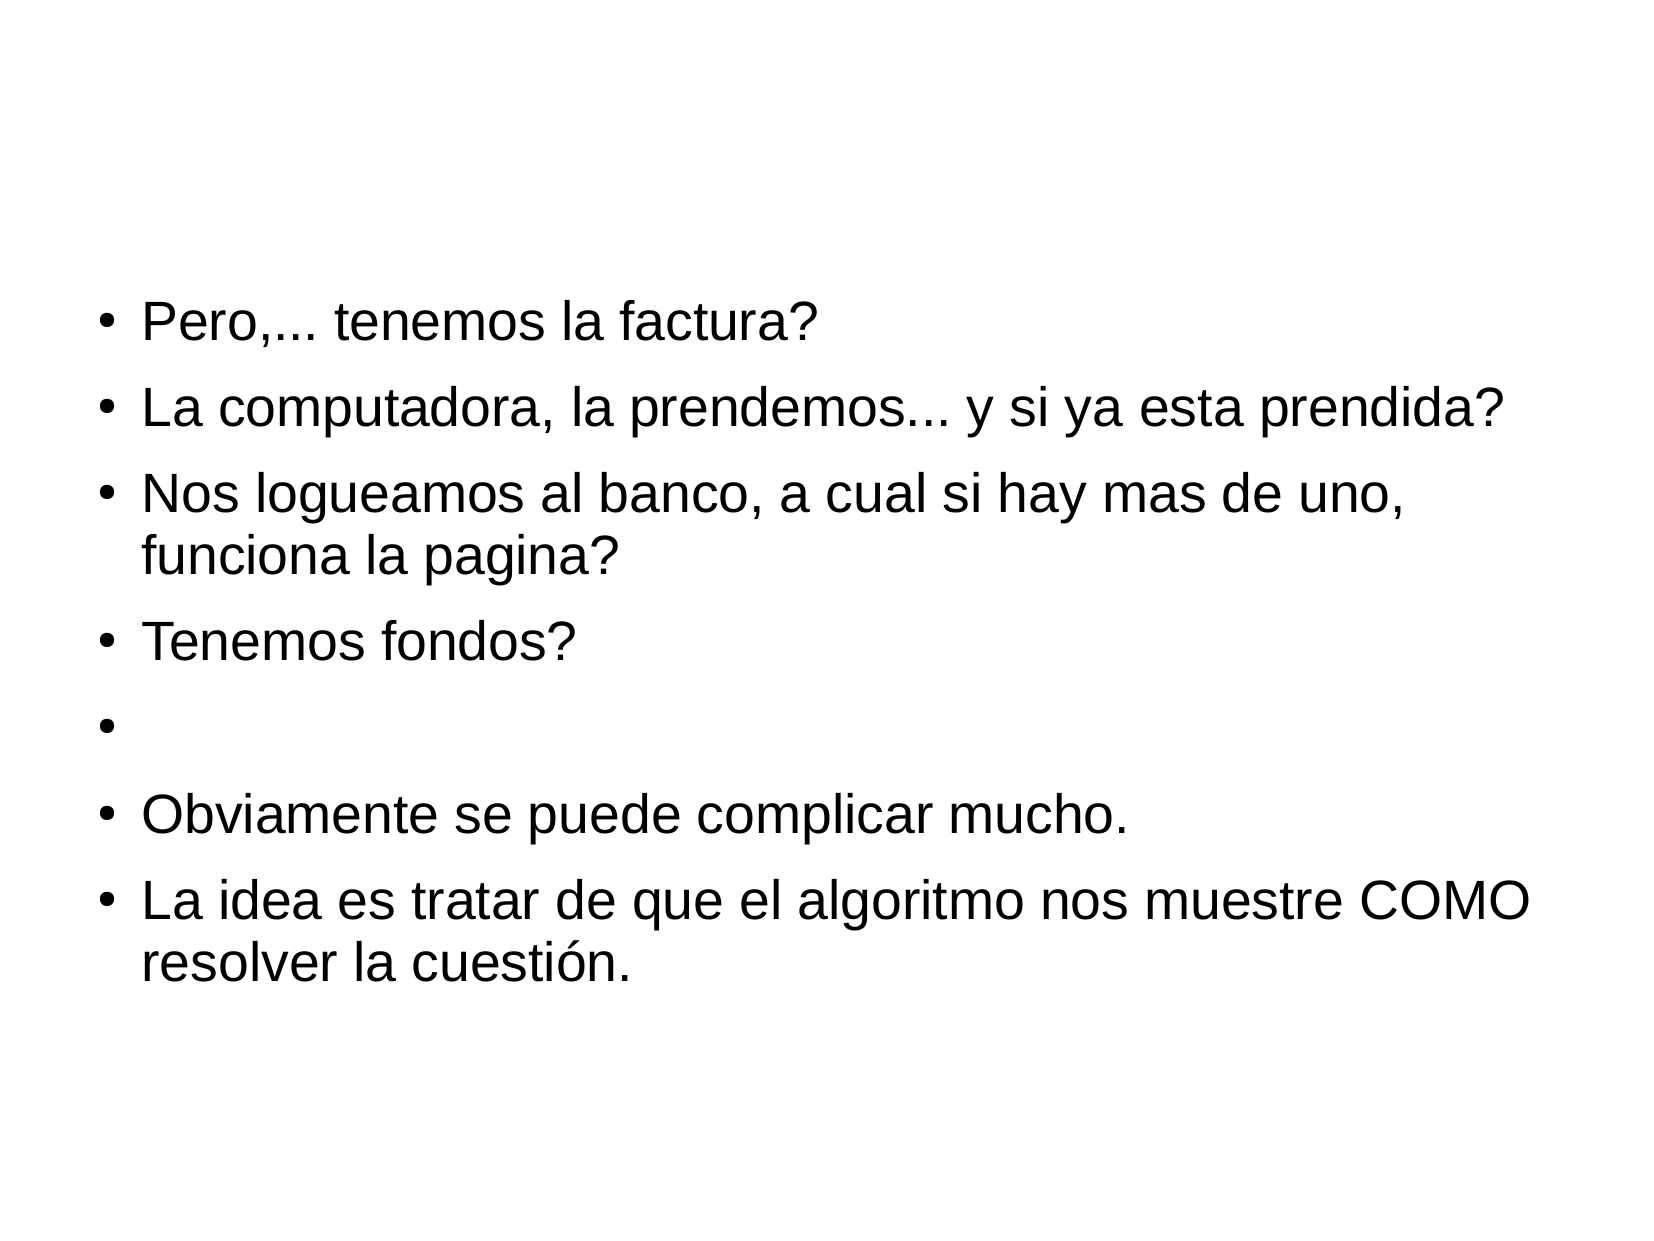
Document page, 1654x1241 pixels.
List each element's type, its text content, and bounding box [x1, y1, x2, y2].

list Pero,... tenemos la factura? La computadora, la prendemos... y si ya esta prendida? Nos logueamos al banco, a cual si hay mas de uno, funciona la pagina? Tenemos fondos? Obviamente se puede complicar mucho. La idea es tratar de que el algoritmo nos muestre COMO resolver la cuestión. [82, 290, 1571, 1010]
